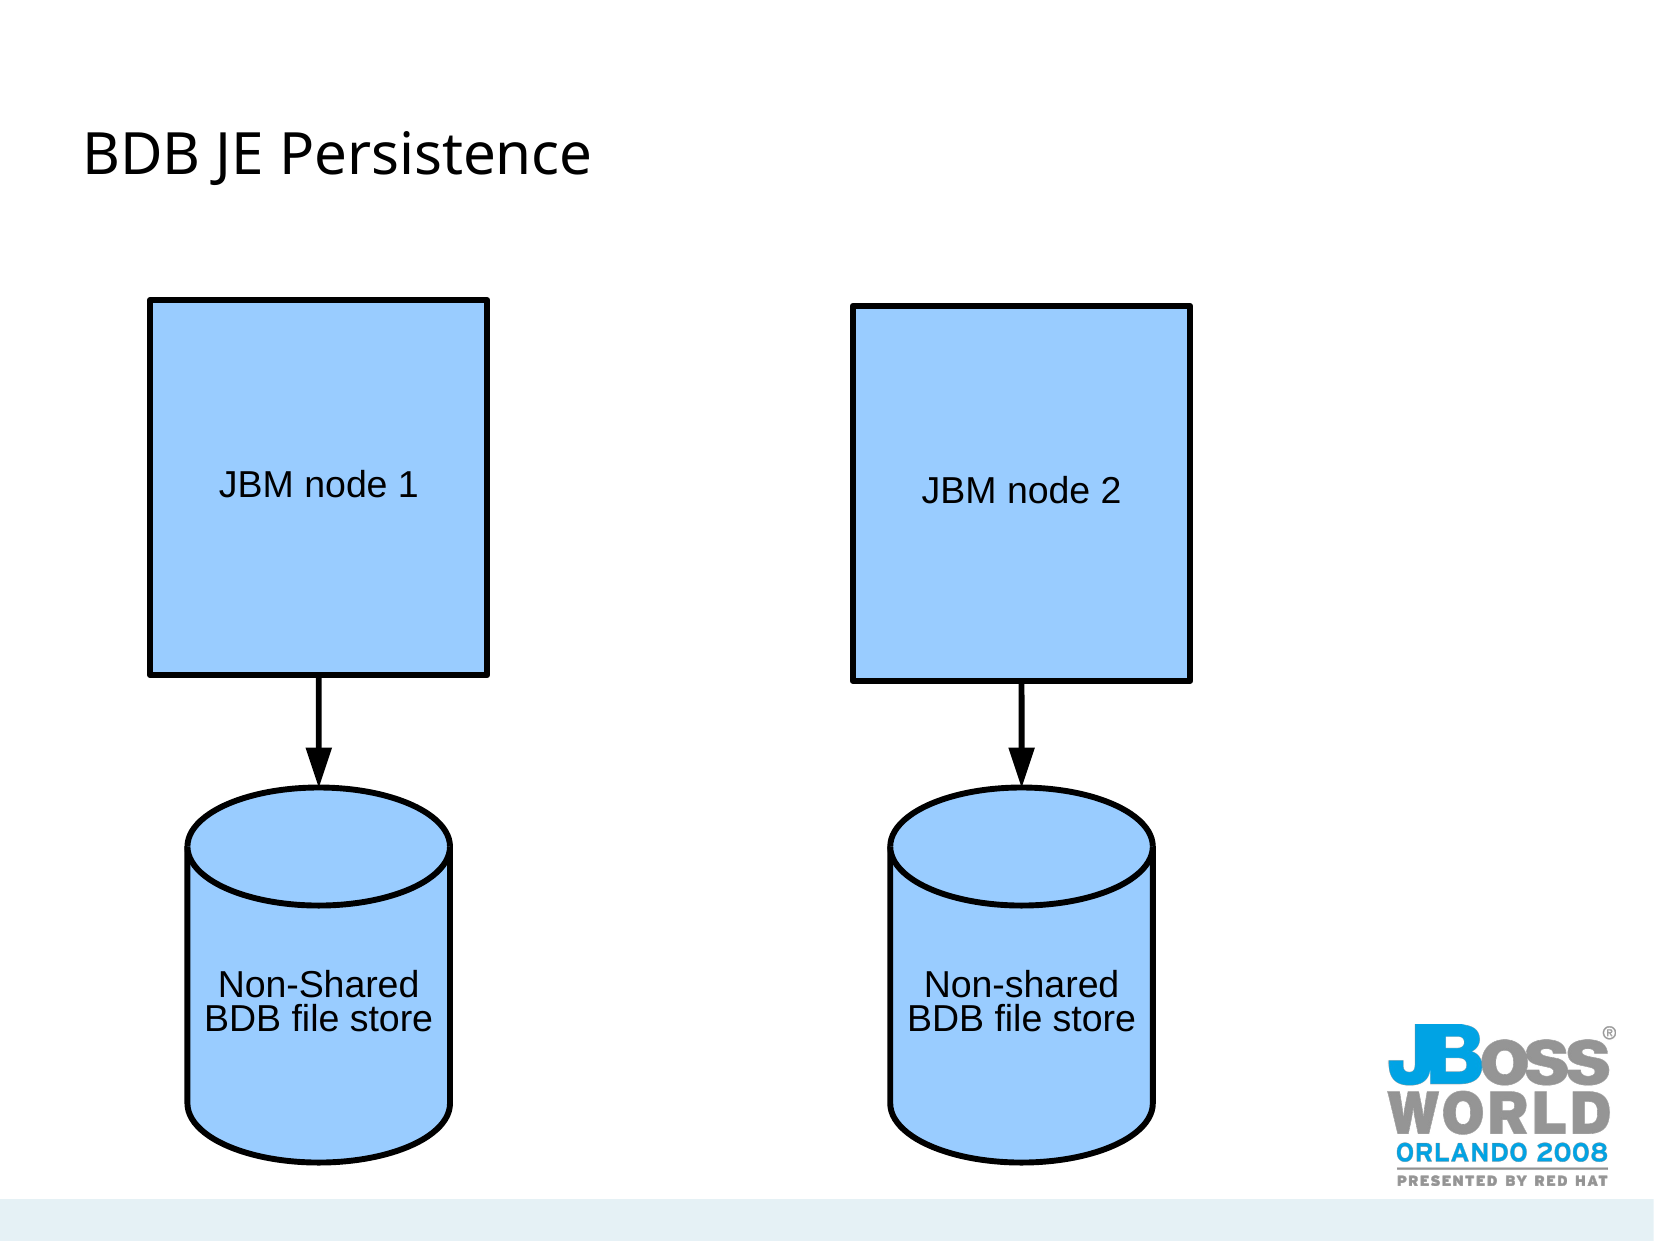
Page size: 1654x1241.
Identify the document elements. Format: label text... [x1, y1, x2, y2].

picture [1387, 1024, 1616, 1186]
picture [1446, 1037, 1464, 1048]
text_box JBM node 2 [852, 305, 1191, 681]
picture [1446, 1058, 1466, 1071]
picture [0, 1199, 1654, 1241]
text_box JBM node 1 [149, 300, 488, 676]
text_box Non-shared BDB file store [890, 787, 1153, 1163]
text_box Non-Shared BDB file store [187, 787, 451, 1163]
title BDB JE Persistence [82, 56, 1571, 249]
